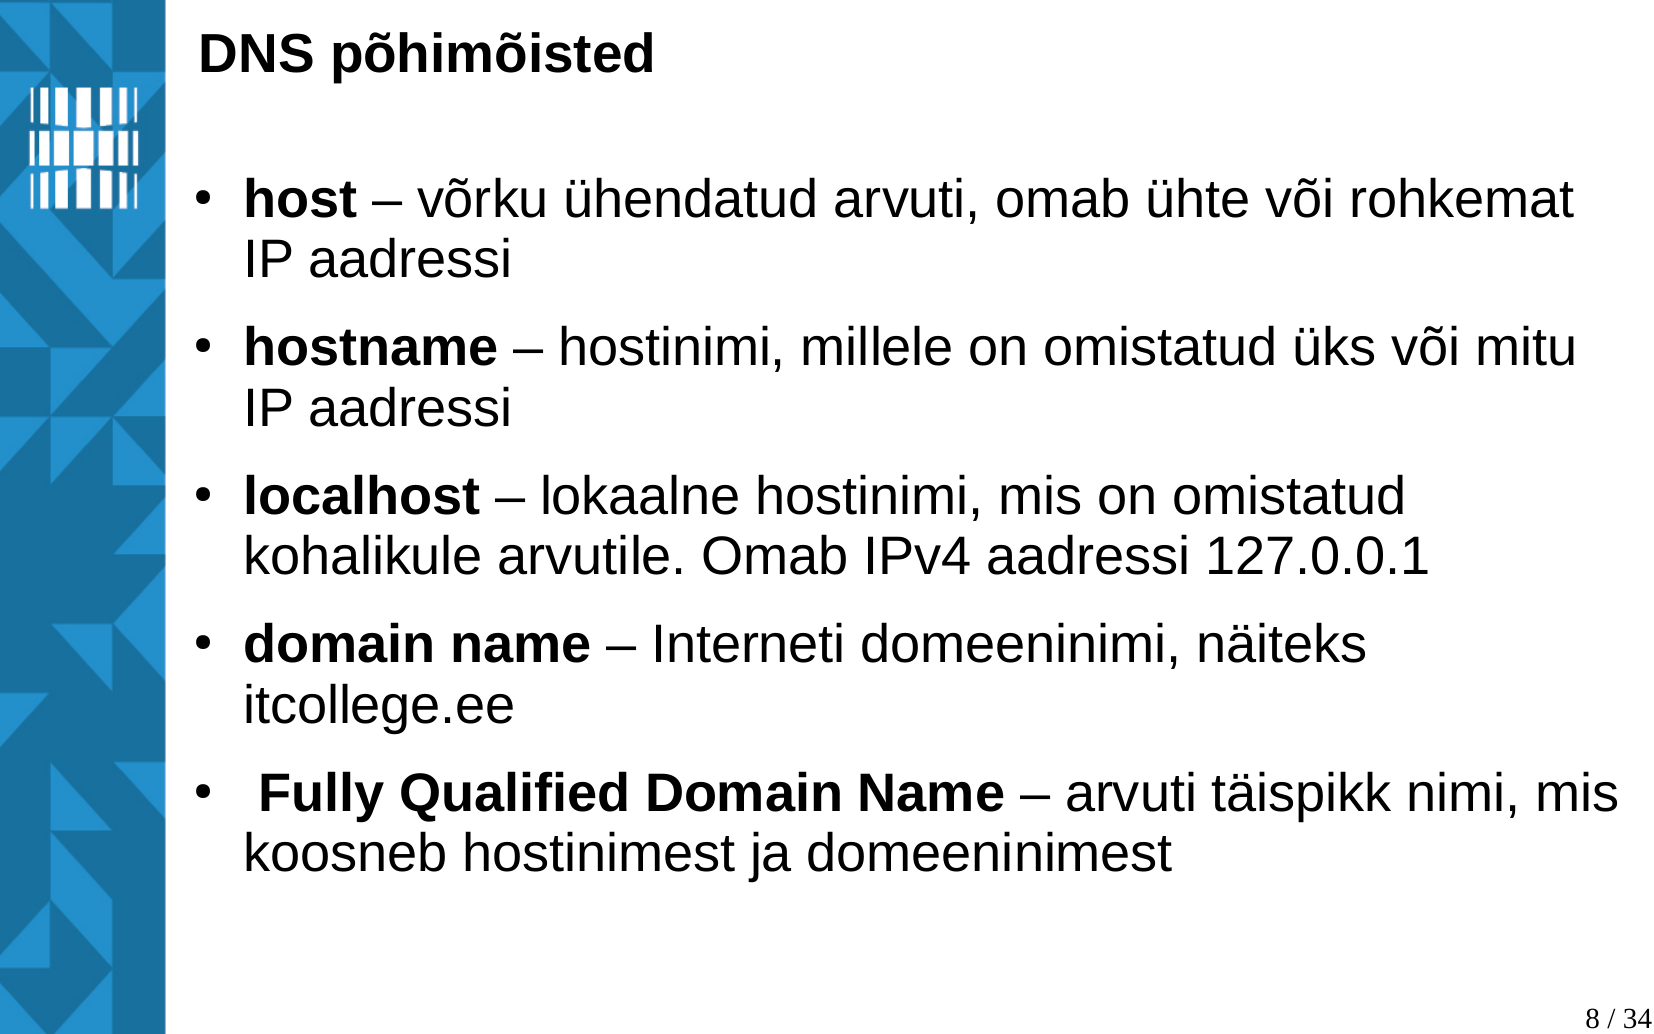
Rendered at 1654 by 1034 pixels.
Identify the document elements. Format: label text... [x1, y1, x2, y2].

title DNS põhimõisted [198, 11, 1506, 95]
list host – võrku ühendatud arvuti, omab ühte või rohkemat IP aadressi hostname – hostinimi, millele on omistatud üks või mitu IP aadressi localhost – lokaalne hostinimi, mis on omistatud kohalikule arvutile. Omab IPv4 aadressi 127.0.0.1 domain name – Interneti domeeninimi, näiteks itcollege.ee Fully Qualified Domain Name – arvuti täispikk nimi, mis koosneb hostinimest ja domeeninimest [177, 168, 1633, 886]
